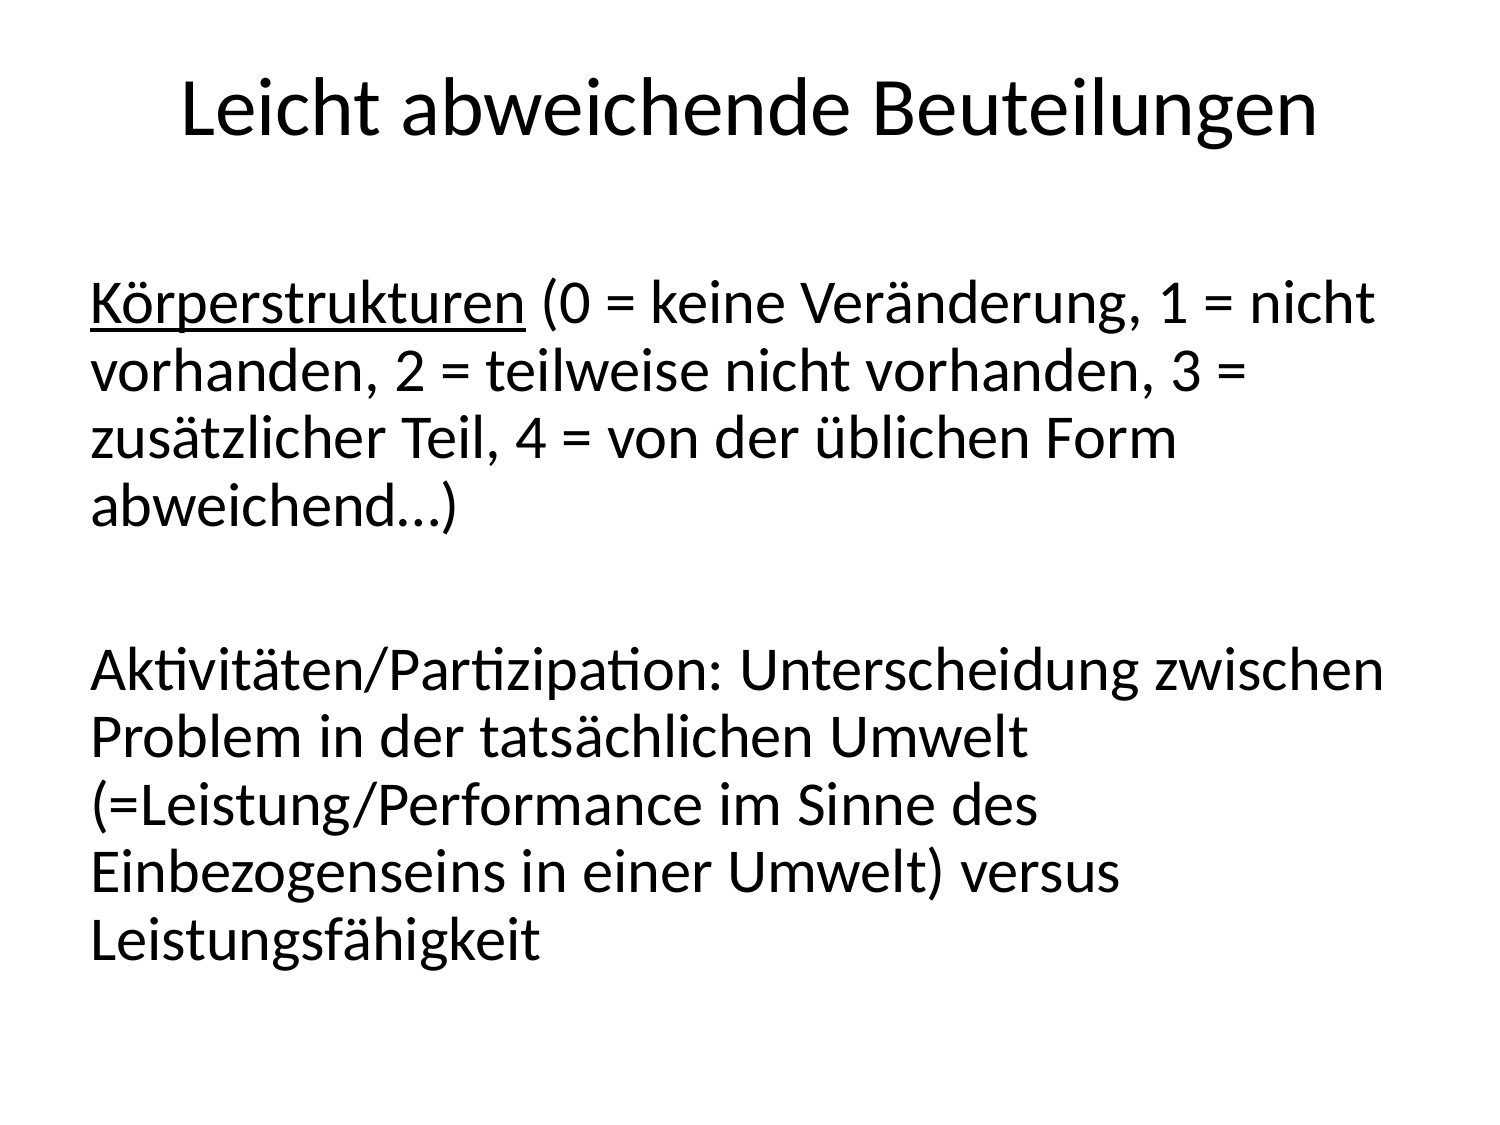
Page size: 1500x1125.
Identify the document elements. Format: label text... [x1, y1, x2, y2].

list Körperstrukturen (0 = keine Veränderung, 1 = nicht vorhanden, 2 = teilweise nicht vorhanden, 3 = zusätzlicher Teil, 4 = von der üblichen Form abweichend…) Aktivitäten/Partizipation: Unterscheidung zwischen Problem in der tatsächlichen Umwelt (=Leistung/Performance im Sinne des Einbezogenseins in einer Umwelt) versus Leistungsfähigkeit [75, 262, 1426, 1005]
title Leicht abweichende Beuteilungen [75, 45, 1426, 233]
